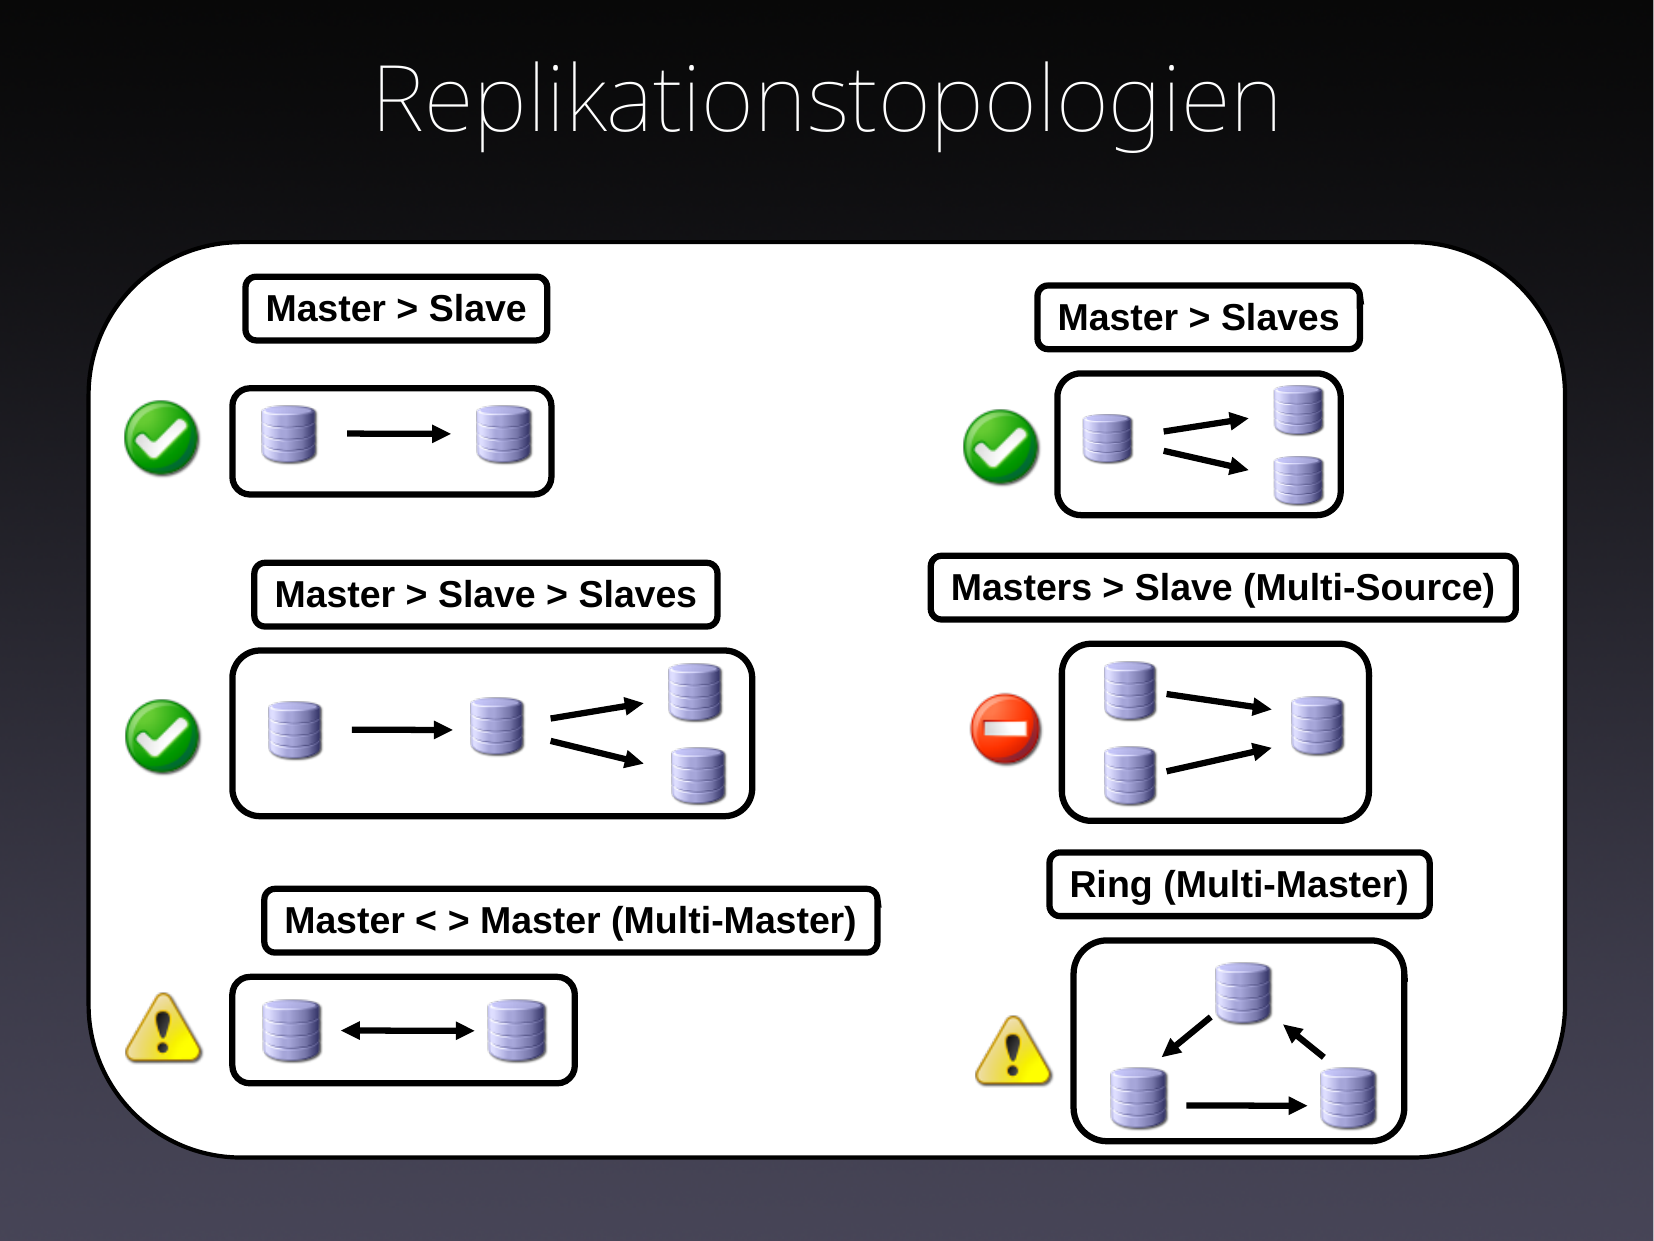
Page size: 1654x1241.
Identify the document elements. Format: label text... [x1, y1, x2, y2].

text_box Ring (Multi-Master) [1049, 852, 1430, 917]
title Replikationstopologien [121, 34, 1534, 158]
text_box Master > Slave [245, 276, 548, 341]
text_box Master > Slaves [1037, 285, 1360, 350]
text_box Masters > Slave (Multi-Source) [930, 555, 1516, 620]
text_box [88, 242, 1566, 1158]
picture [0, 0, 1654, 1241]
text_box Master > Slave > Slaves [254, 562, 718, 627]
text_box Master < > Master (Multi-Master) [264, 888, 878, 953]
